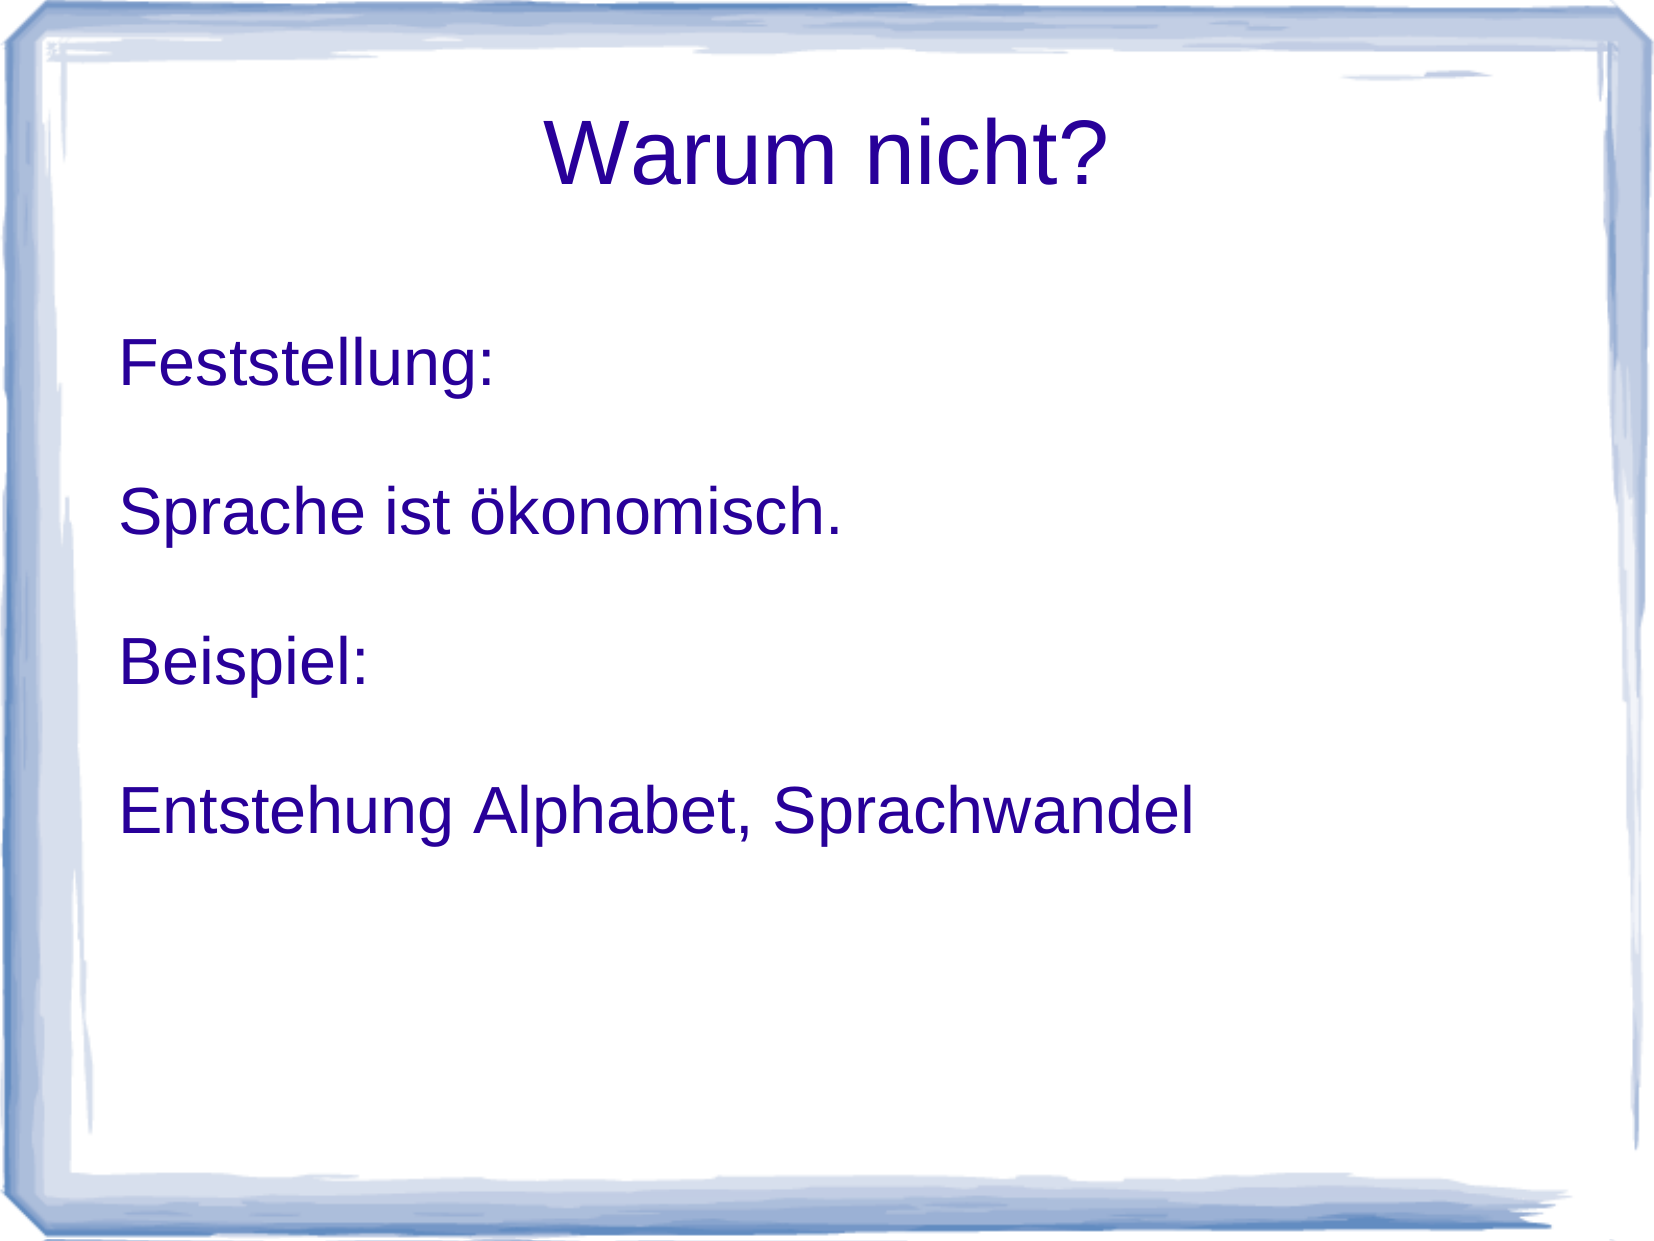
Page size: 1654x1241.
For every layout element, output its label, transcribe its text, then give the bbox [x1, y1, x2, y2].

title Warum nicht? [82, 49, 1571, 257]
picture [0, 0, 1654, 1241]
subtitle Feststellung: Sprache ist ökonomisch. Beispiel: Entstehung Alphabet, Sprachwandel [118, 324, 1571, 1004]
